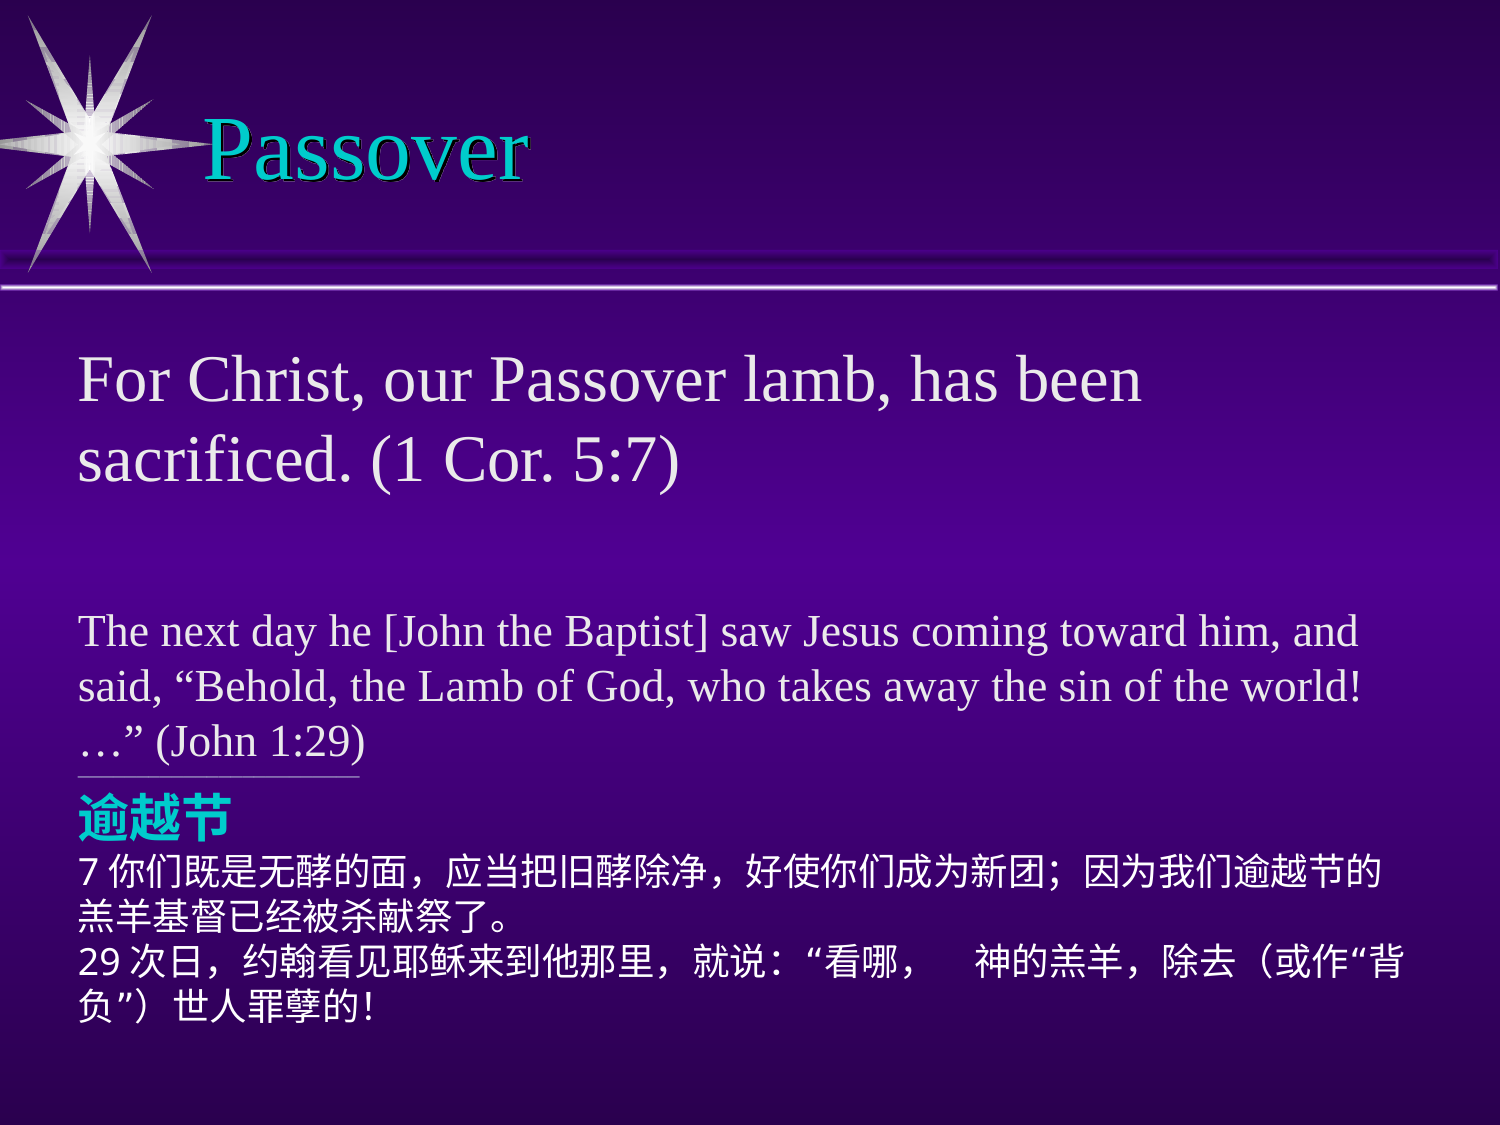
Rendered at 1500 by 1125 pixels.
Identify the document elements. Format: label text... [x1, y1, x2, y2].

text_box For Christ, our Passover lamb, has been sacrificed. (1 Cor. 5:7) [63, 327, 1426, 491]
text_box The next day he [John the Baptist] saw Jesus coming toward him, and said, “Behold, the Lamb of God, who takes away the sin of the world! …” (John 1:29) ──────────────────────── 逾越节 7你们既是无酵的面，应当把旧酵除净，好使你们成为新团；因为我们逾越节的羔羊基督已经被杀献祭了。 29次日，约翰看见耶稣来到他那里，就说：“看哪， 神的羔羊，除去（或作“背负”）世人罪孽的！ [63, 593, 1426, 1103]
title Passover [187, 56, 1463, 244]
